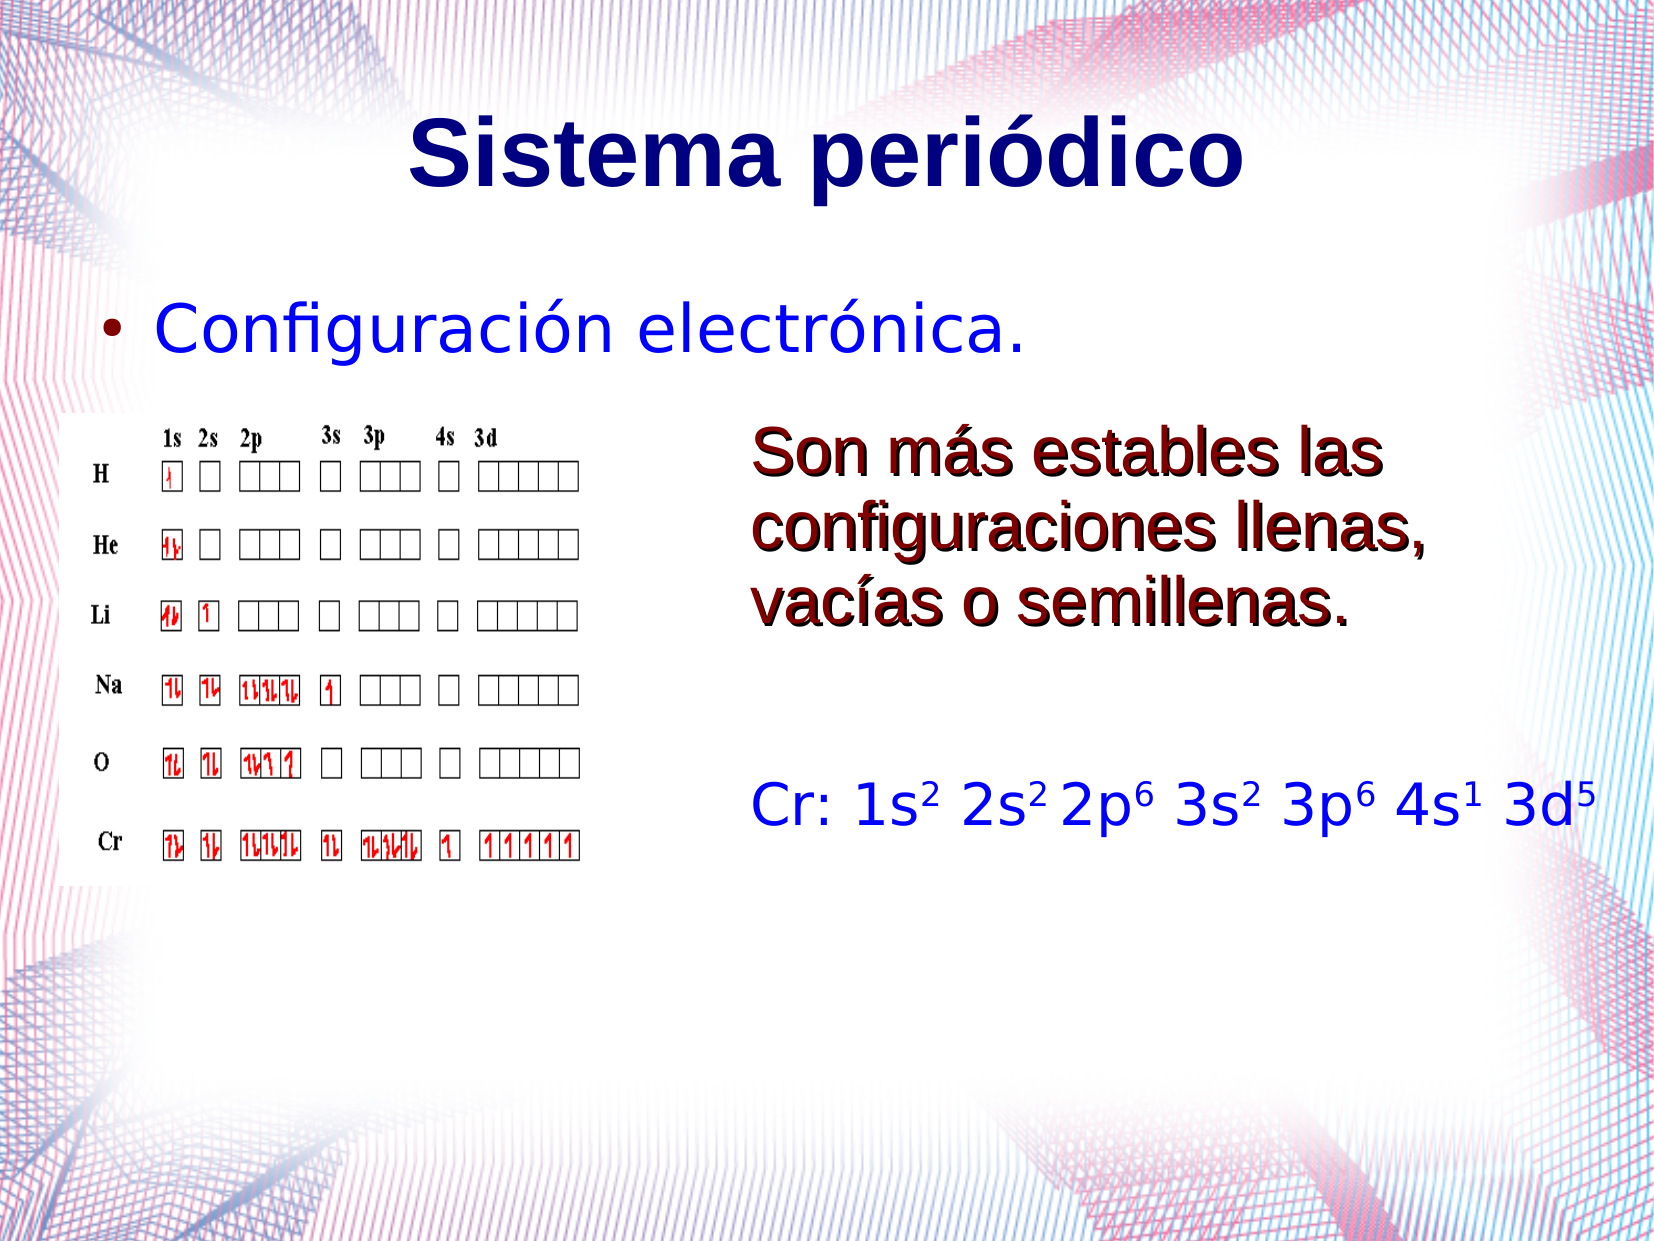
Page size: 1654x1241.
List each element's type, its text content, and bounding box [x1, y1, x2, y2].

title Sistema periódico [82, 49, 1571, 257]
list Configuración electrónica. [82, 290, 1565, 384]
picture [0, 0, 1654, 1241]
list Son más estables las configuraciones llenas, vacías o semillenas. Cr: 1s2 2s2 2p6 3s2 3p6 4s1 3d5 [679, 413, 1625, 883]
